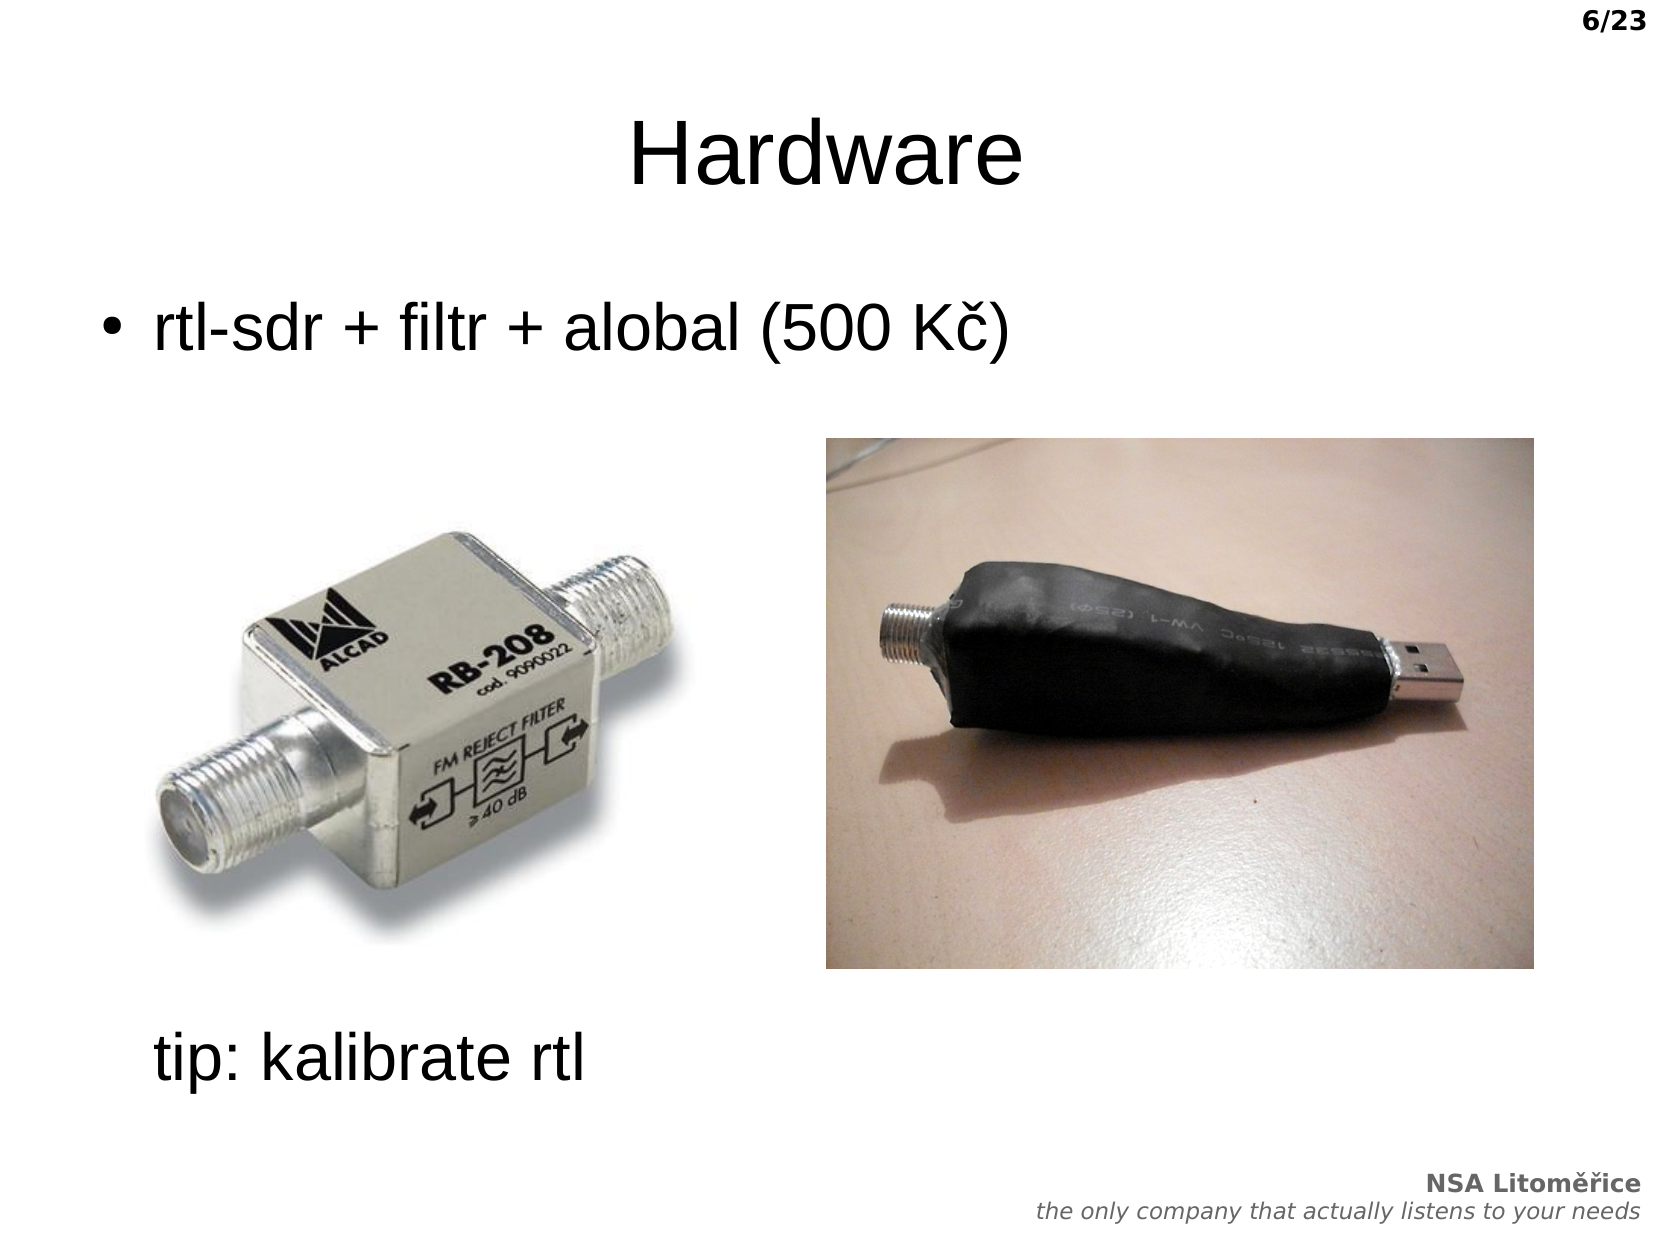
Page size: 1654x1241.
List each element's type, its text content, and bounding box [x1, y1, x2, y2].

list rtl-sdr + filtr + alobal (500 Kč) tip: kalibrate rtl [82, 290, 1571, 1158]
picture [826, 438, 1534, 969]
title Hardware [82, 49, 1571, 257]
picture [132, 448, 709, 980]
